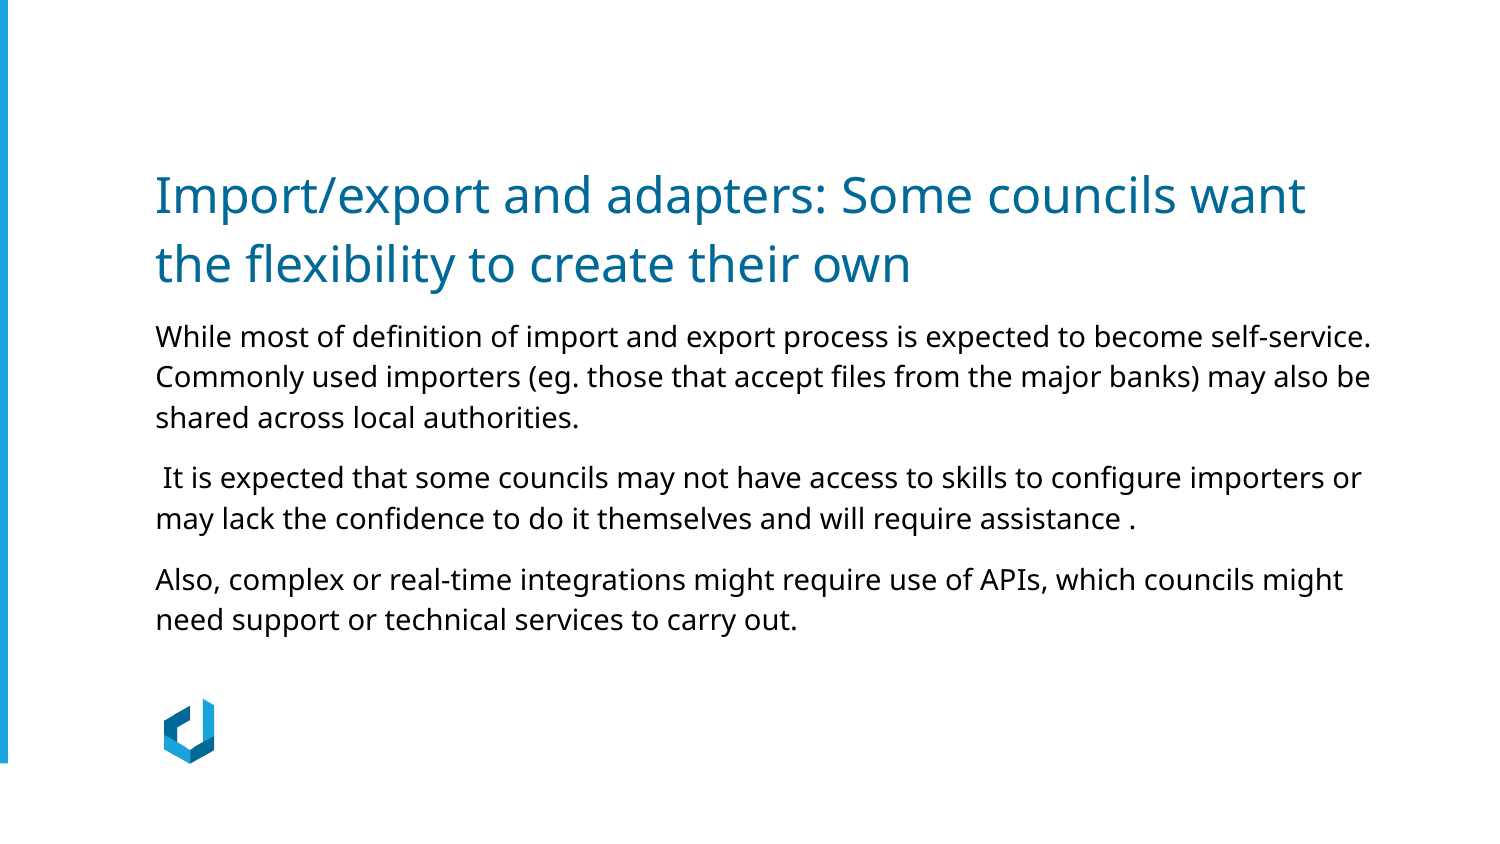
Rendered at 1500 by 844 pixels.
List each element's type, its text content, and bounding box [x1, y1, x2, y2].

picture [164, 714, 215, 764]
list Import/export and adapters: Some councils want the flexibility to create their own While most of definition of import and export process is expected to become self-service. Commonly used importers (eg. those that accept files from the major banks) may also be shared across local authorities. It is expected that some councils may not have access to skills to configure importers or may lack the confidence to do it themselves and will require assistance . Also, complex or real-time integrations might require use of APIs, which councils might need support or technical services to carry out. [140, 139, 1390, 714]
picture [164, 714, 173, 720]
